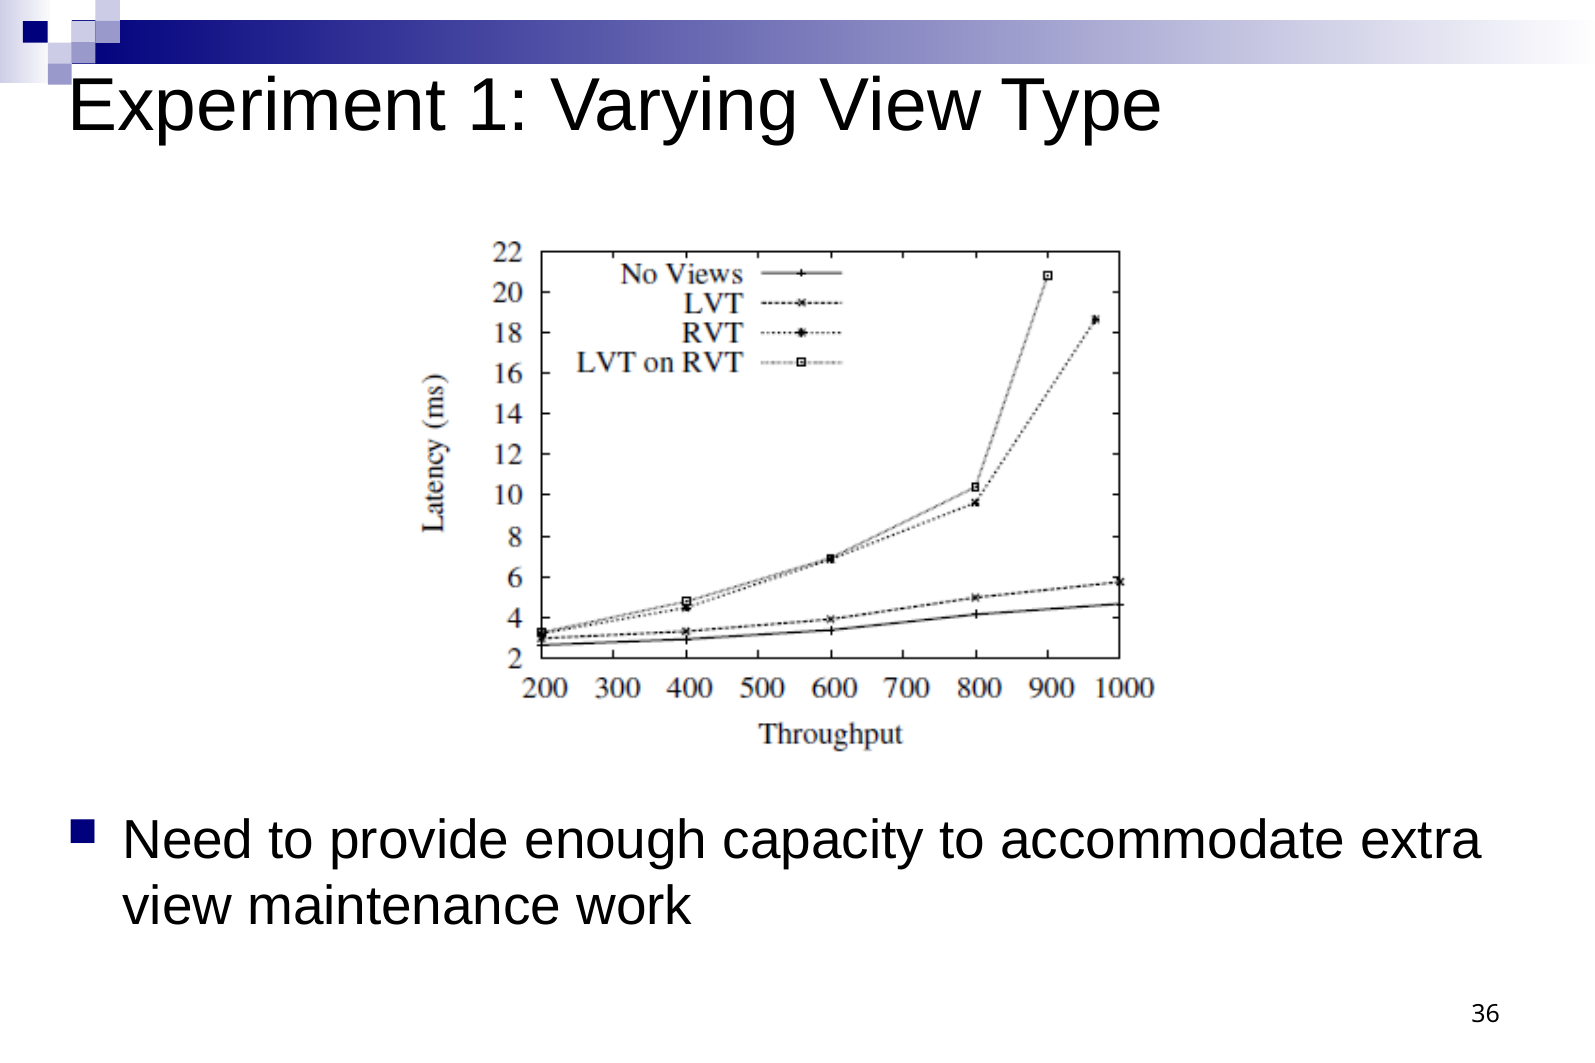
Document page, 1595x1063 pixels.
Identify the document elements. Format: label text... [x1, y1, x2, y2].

list Need to provide enough capacity to accommodate extra view maintenance work [52, 236, 1536, 946]
picture [383, 218, 1211, 768]
title Experiment 1: Varying View Type [52, 22, 1541, 154]
